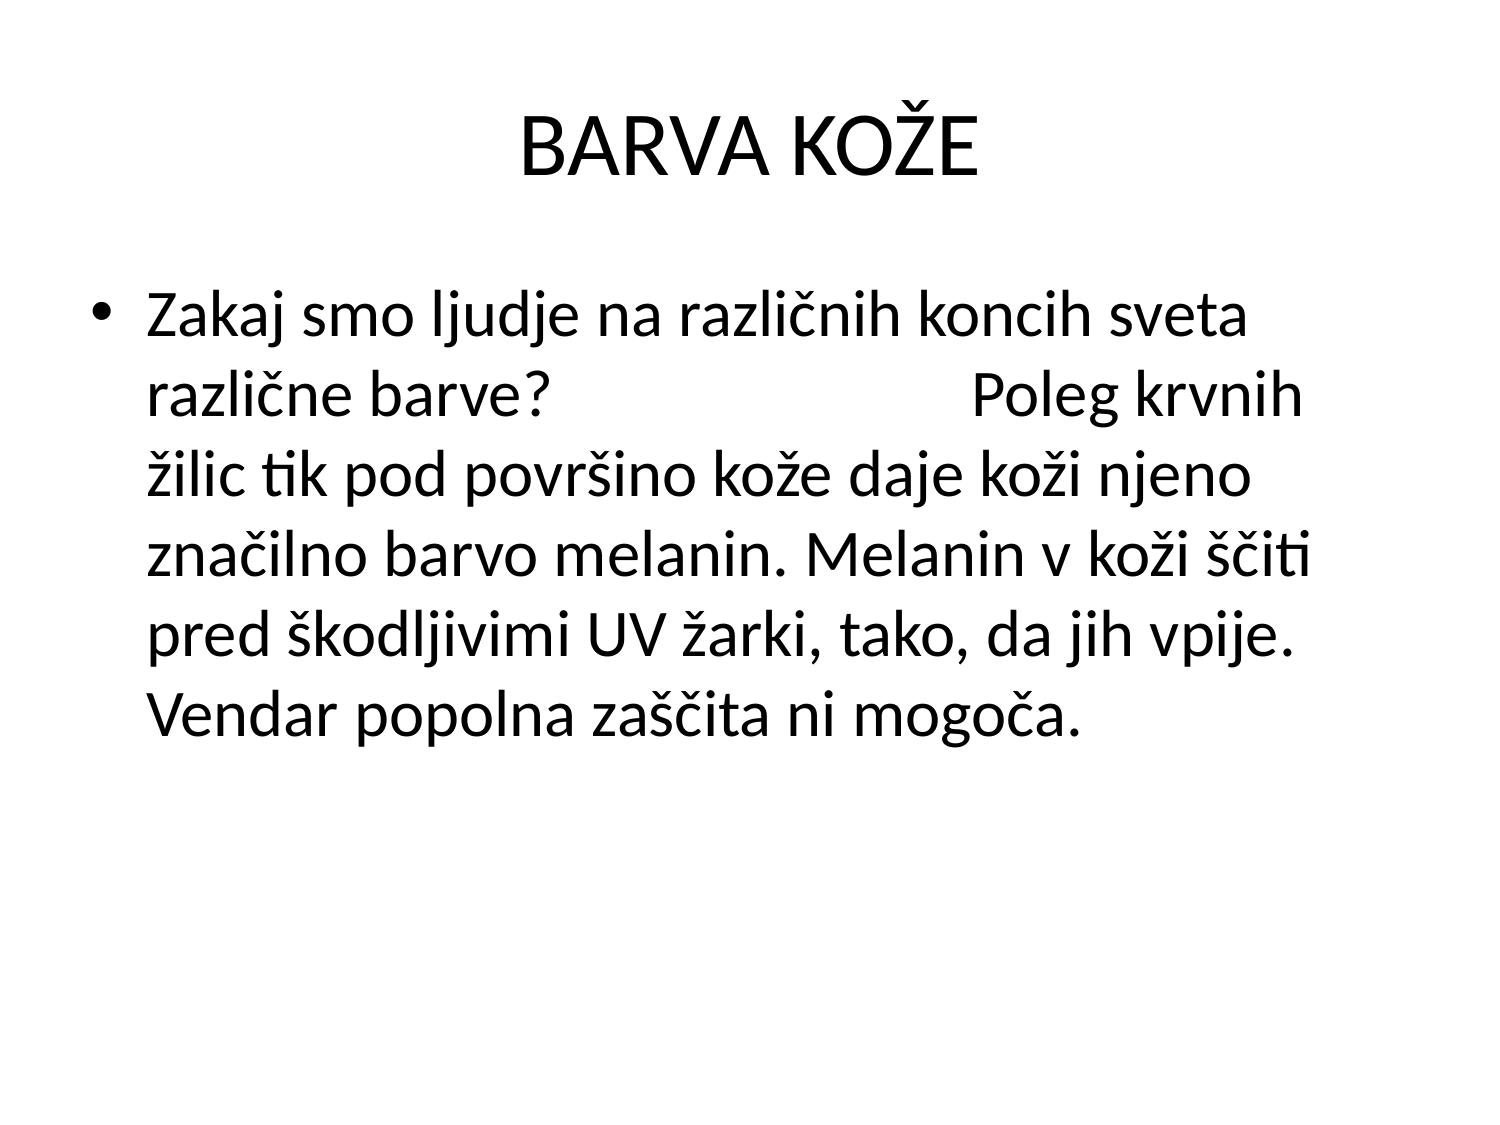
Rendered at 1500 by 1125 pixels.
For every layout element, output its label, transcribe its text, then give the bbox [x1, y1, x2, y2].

title BARVA KOŽE [75, 45, 1425, 233]
list Zakaj smo ljudje na različnih koncih sveta različne barve? Poleg krvnih žilic tik pod površino kože daje koži njeno značilno barvo melanin. Melanin v koži ščiti pred škodljivimi UV žarki, tako, da jih vpije. Vendar popolna zaščita ni mogoča. [75, 262, 1425, 1005]
